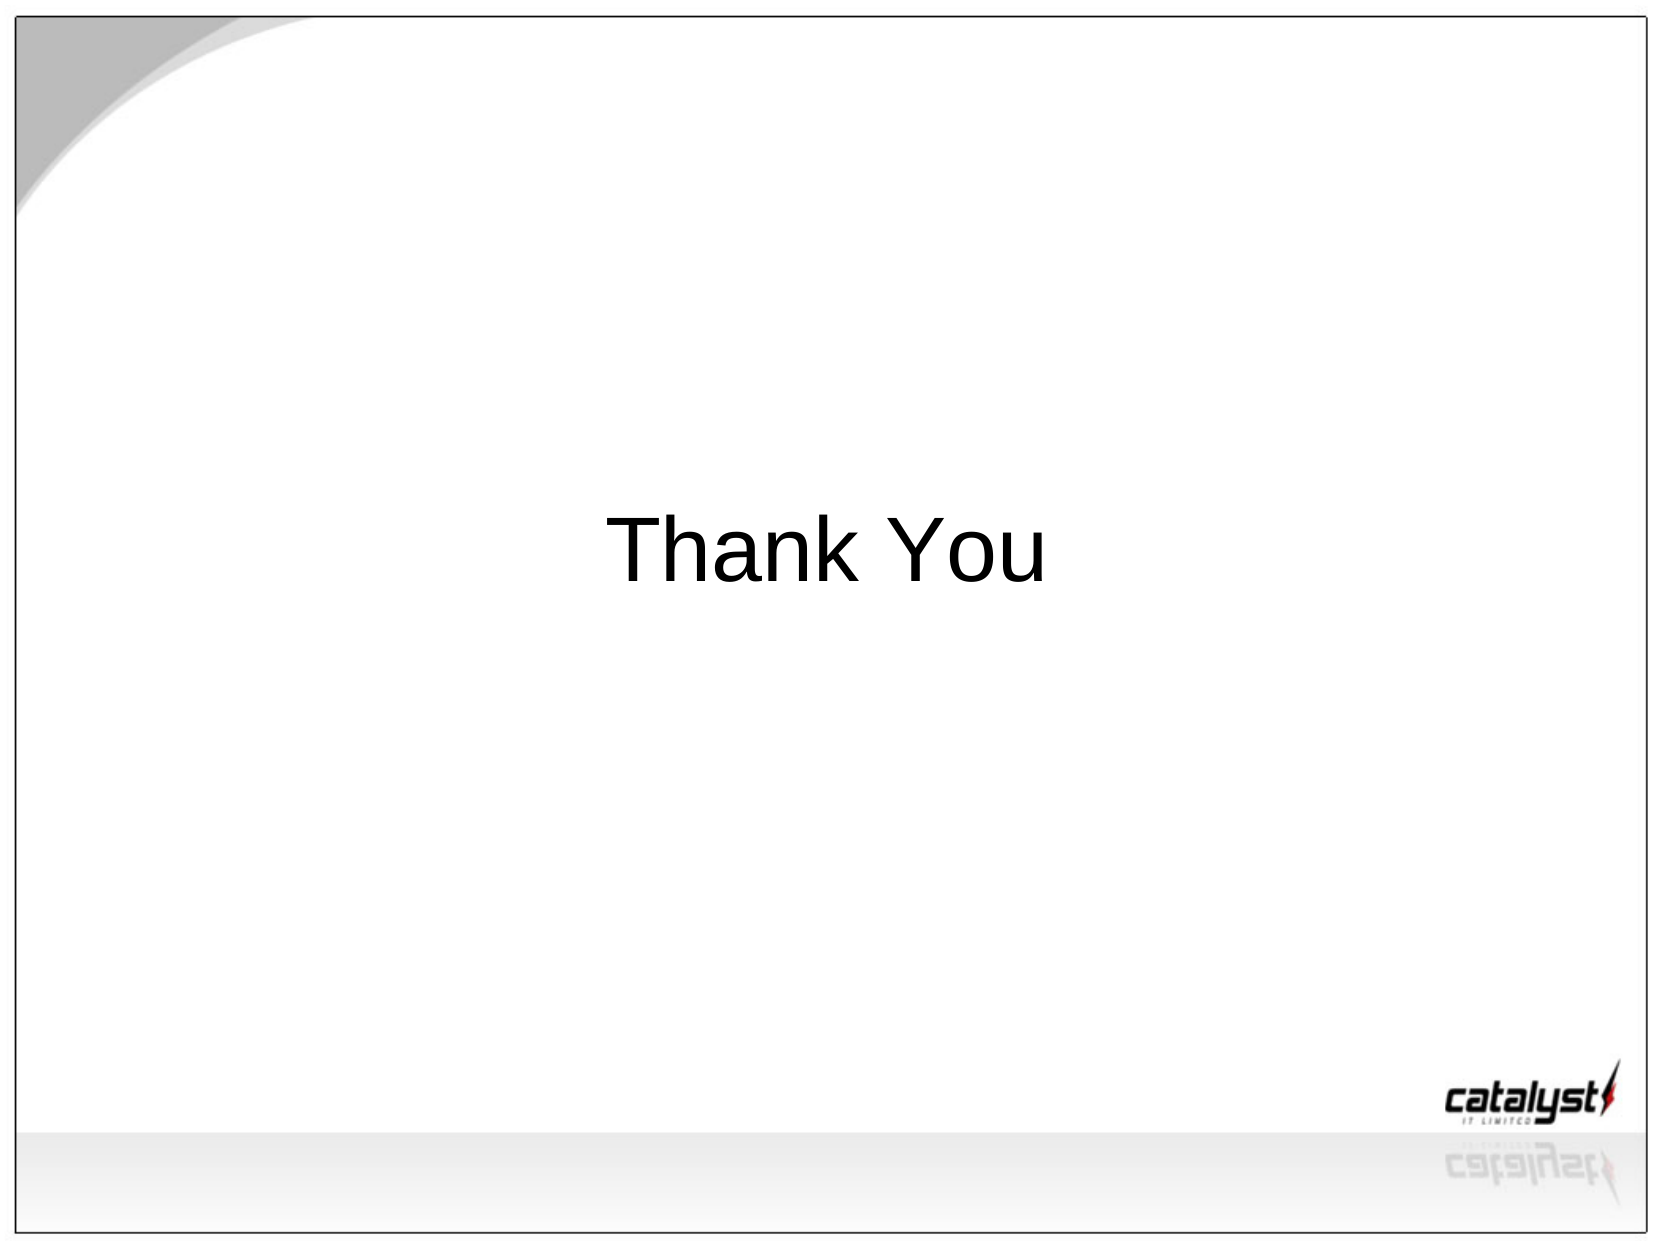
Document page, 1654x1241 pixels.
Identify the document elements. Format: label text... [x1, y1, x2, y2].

title Thank You [82, 49, 1571, 1051]
picture [4, 5, 1654, 1241]
